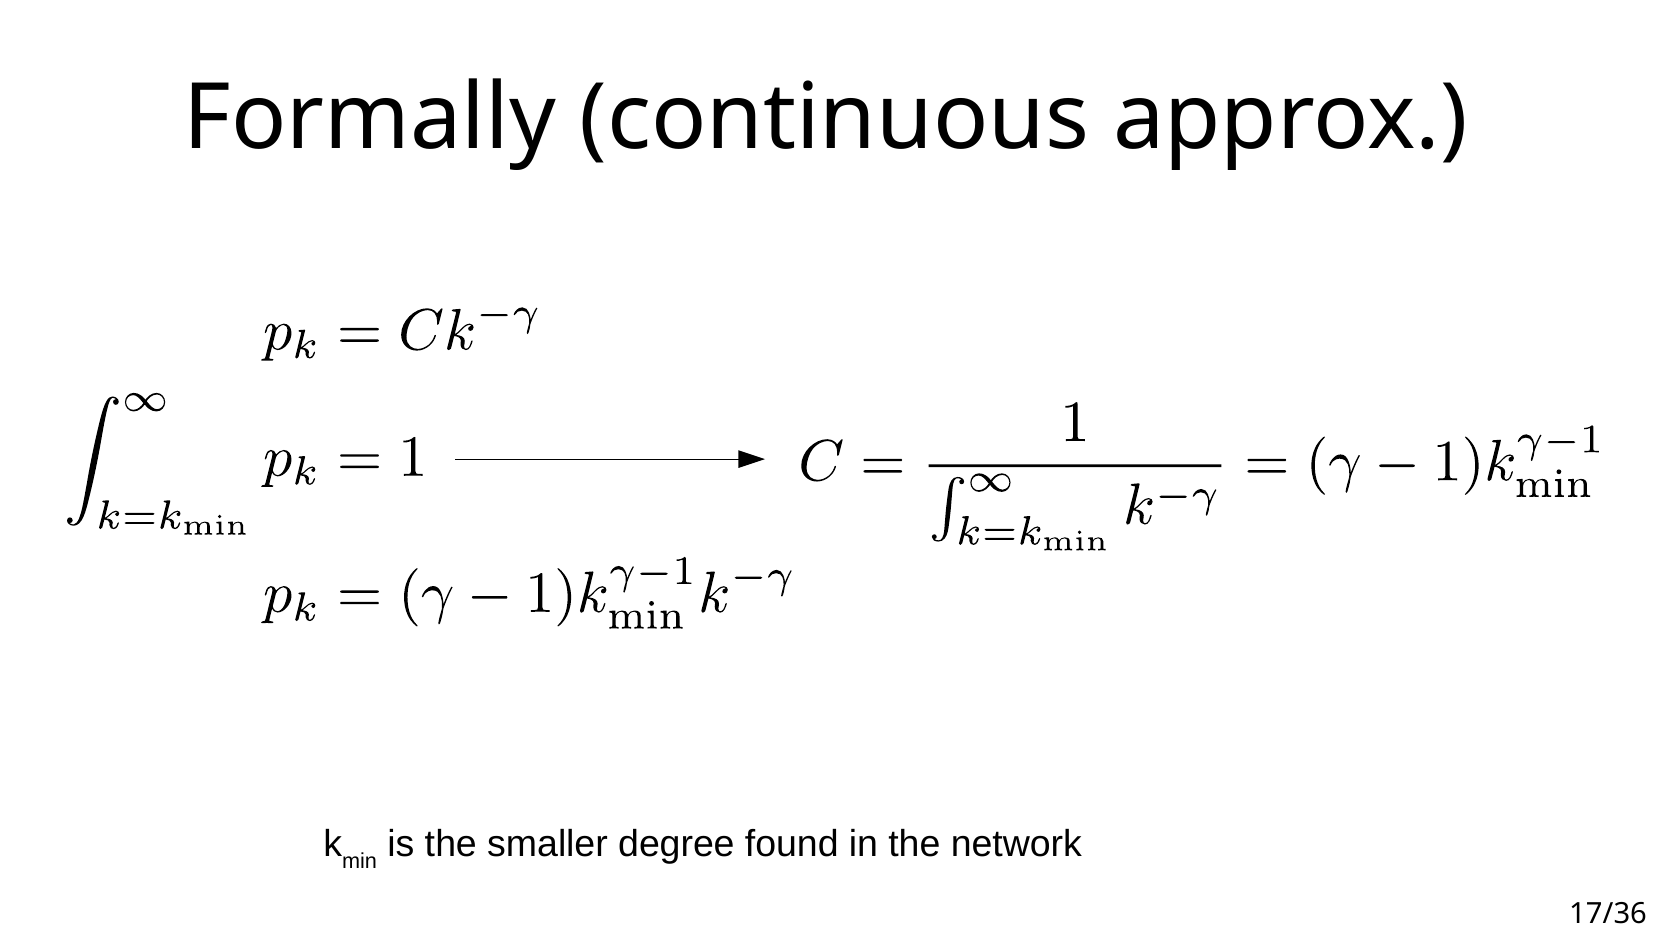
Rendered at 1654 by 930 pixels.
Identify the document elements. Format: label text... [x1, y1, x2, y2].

text_box [63, 300, 794, 629]
text_box kmin is the smaller degree found in the network [308, 814, 1509, 901]
text_box [798, 402, 1603, 551]
title Formally (continuous approx.) [82, 1, 1571, 225]
